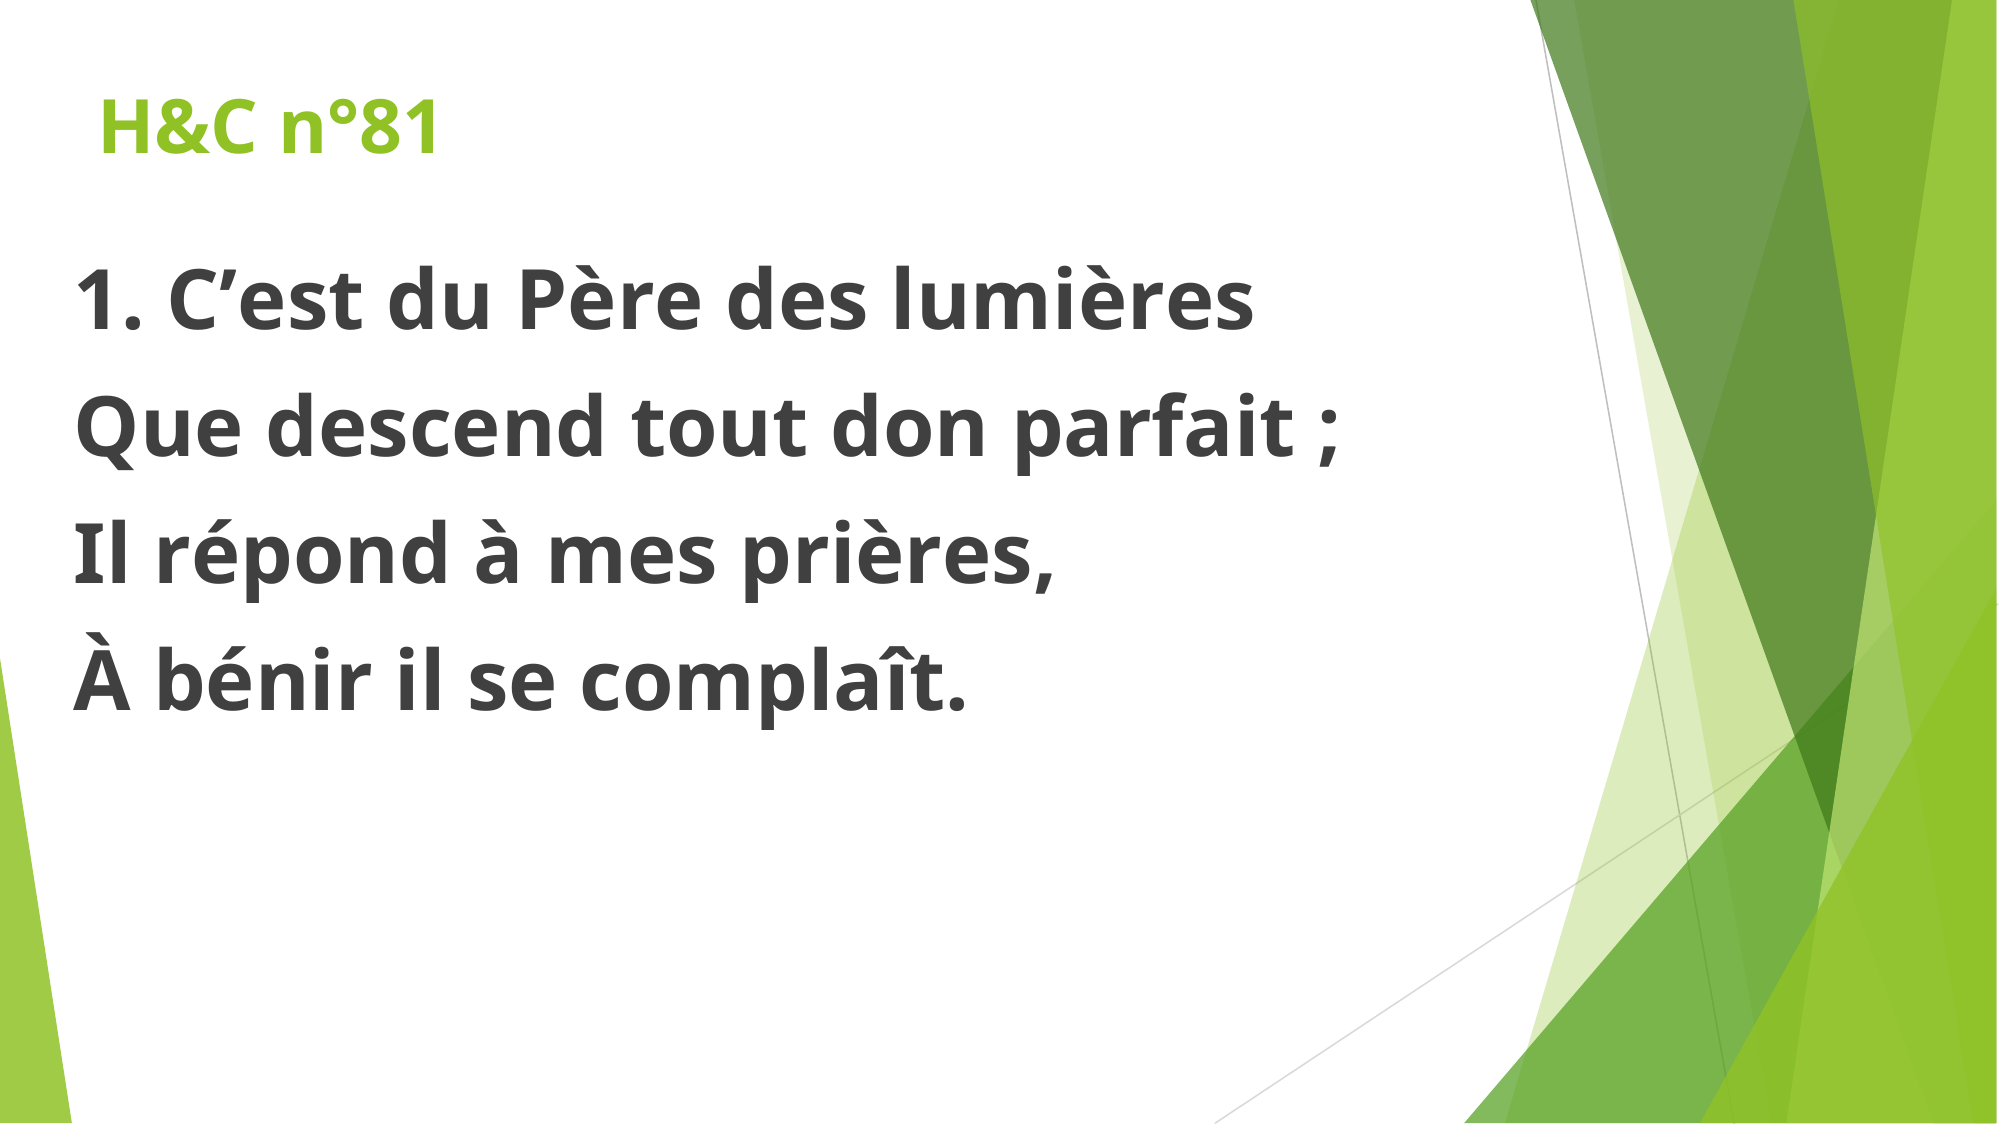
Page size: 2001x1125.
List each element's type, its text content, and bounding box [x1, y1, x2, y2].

text_box H&C n°81 [82, 70, 1522, 178]
text_box 1. C’est du Père des lumières Que descend tout don parfait ; Il répond à mes prières, À bénir il se complaît. [59, 224, 2001, 1037]
